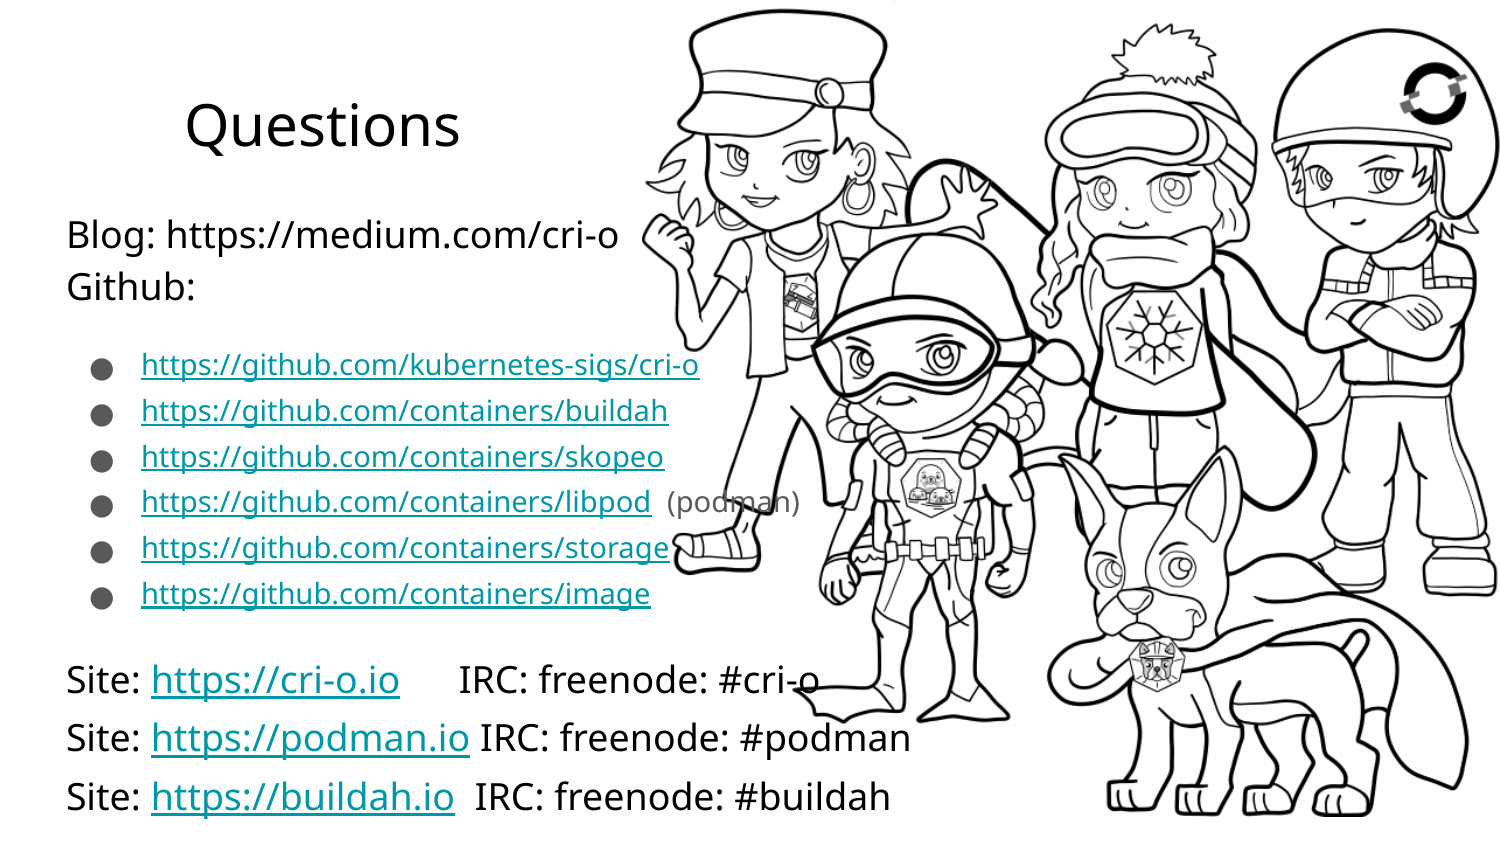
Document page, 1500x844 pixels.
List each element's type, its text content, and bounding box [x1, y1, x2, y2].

title Questions [169, 72, 1449, 167]
picture [642, 0, 1500, 817]
list Blog: https://medium.com/cri-o Github: https://github.com/kubernetes-sigs/cri-o https://github.com/containers/buildah https://github.com/containers/skopeo https://github.com/containers/libpod (podman) https://github.com/containers/storage https://github.com/containers/image Site: https://cri-o.io IRC: freenode: #cri-o Site: https://podman.io IRC: freenode: #podman Site: https://buildah.io IRC: freenode: #buildah [51, 189, 1449, 750]
